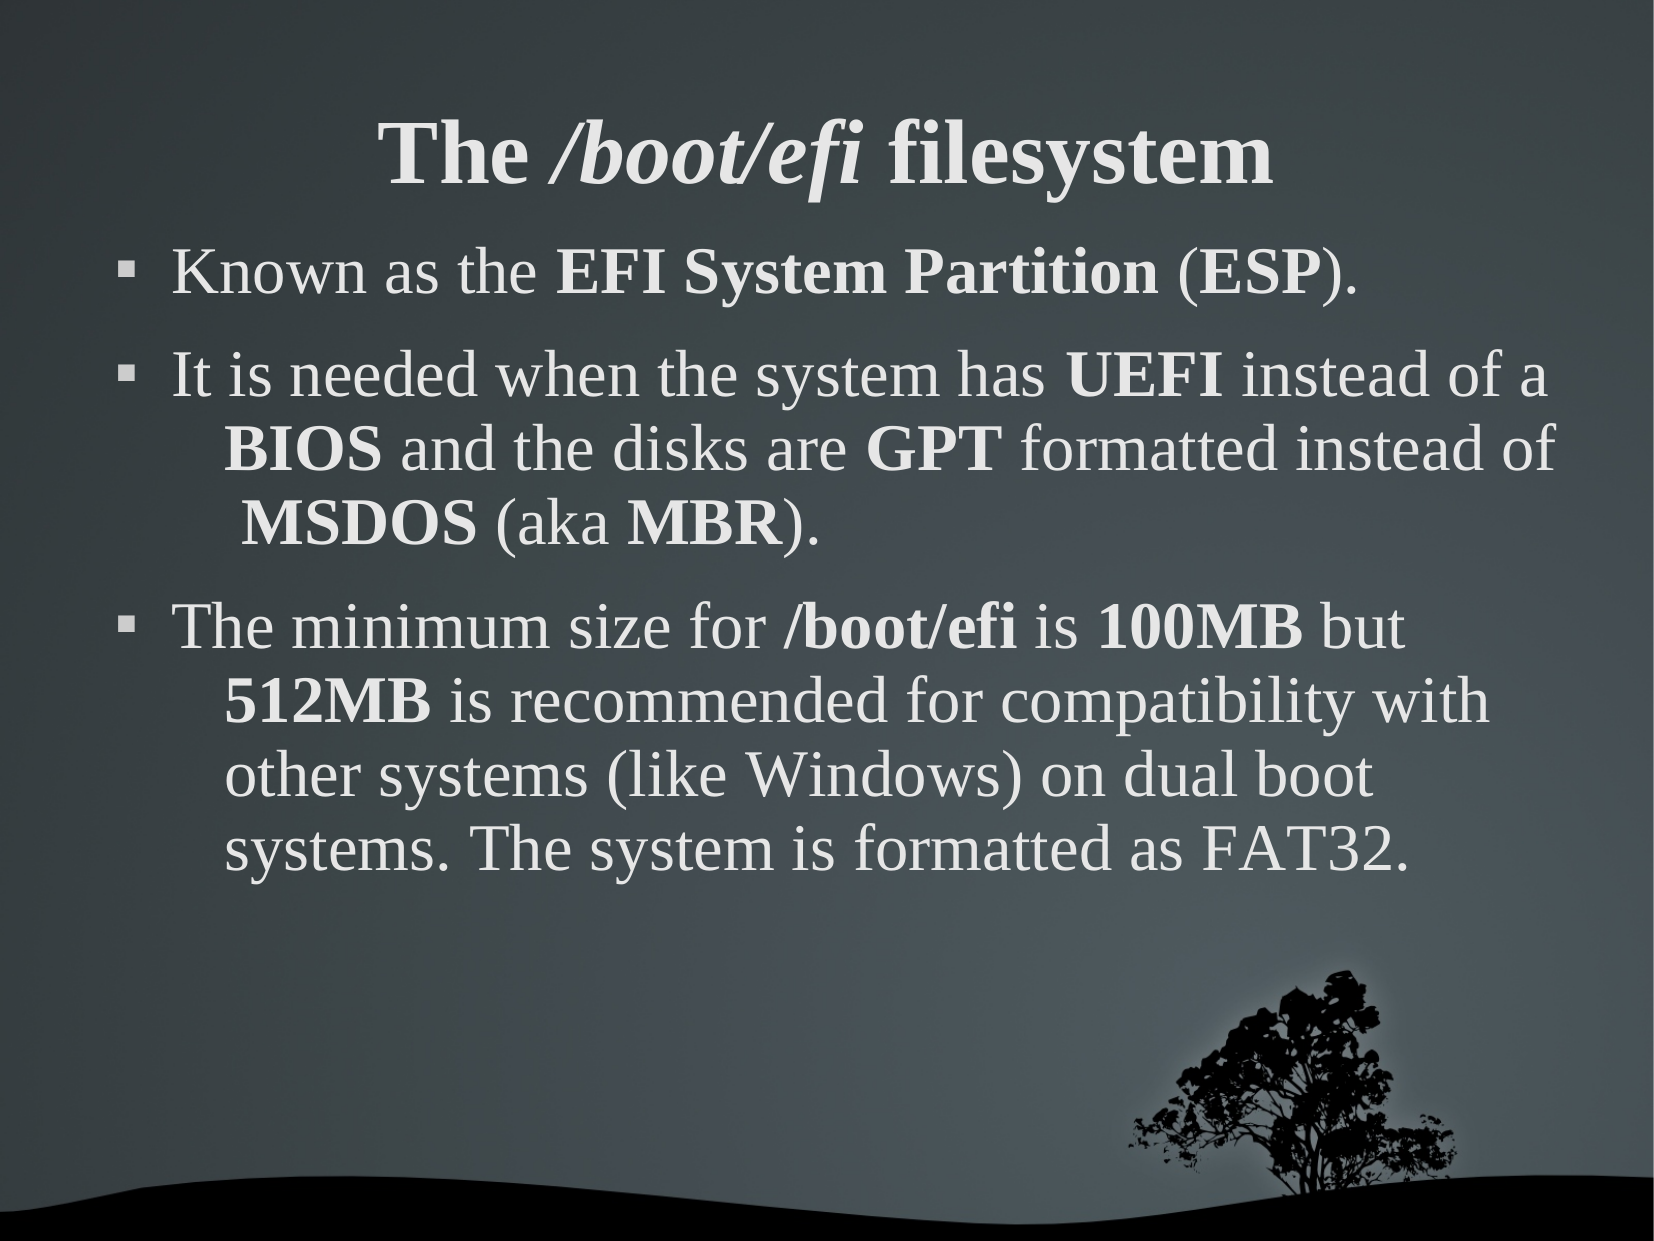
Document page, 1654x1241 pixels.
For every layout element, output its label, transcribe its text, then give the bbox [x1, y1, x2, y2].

title The /boot/efi filesystem [82, 49, 1571, 257]
list Known as the EFI System Partition (ESP). It is needed when the system has UEFI instead of a BIOS and the disks are GPT formatted instead of MSDOS (aka MBR). The minimum size for /boot/efi is 100MB but 512MB is recommended for compatibility with other systems (like Windows) on dual boot systems. The system is formatted as FAT32. [82, 257, 1571, 1213]
picture [0, 0, 1654, 1241]
